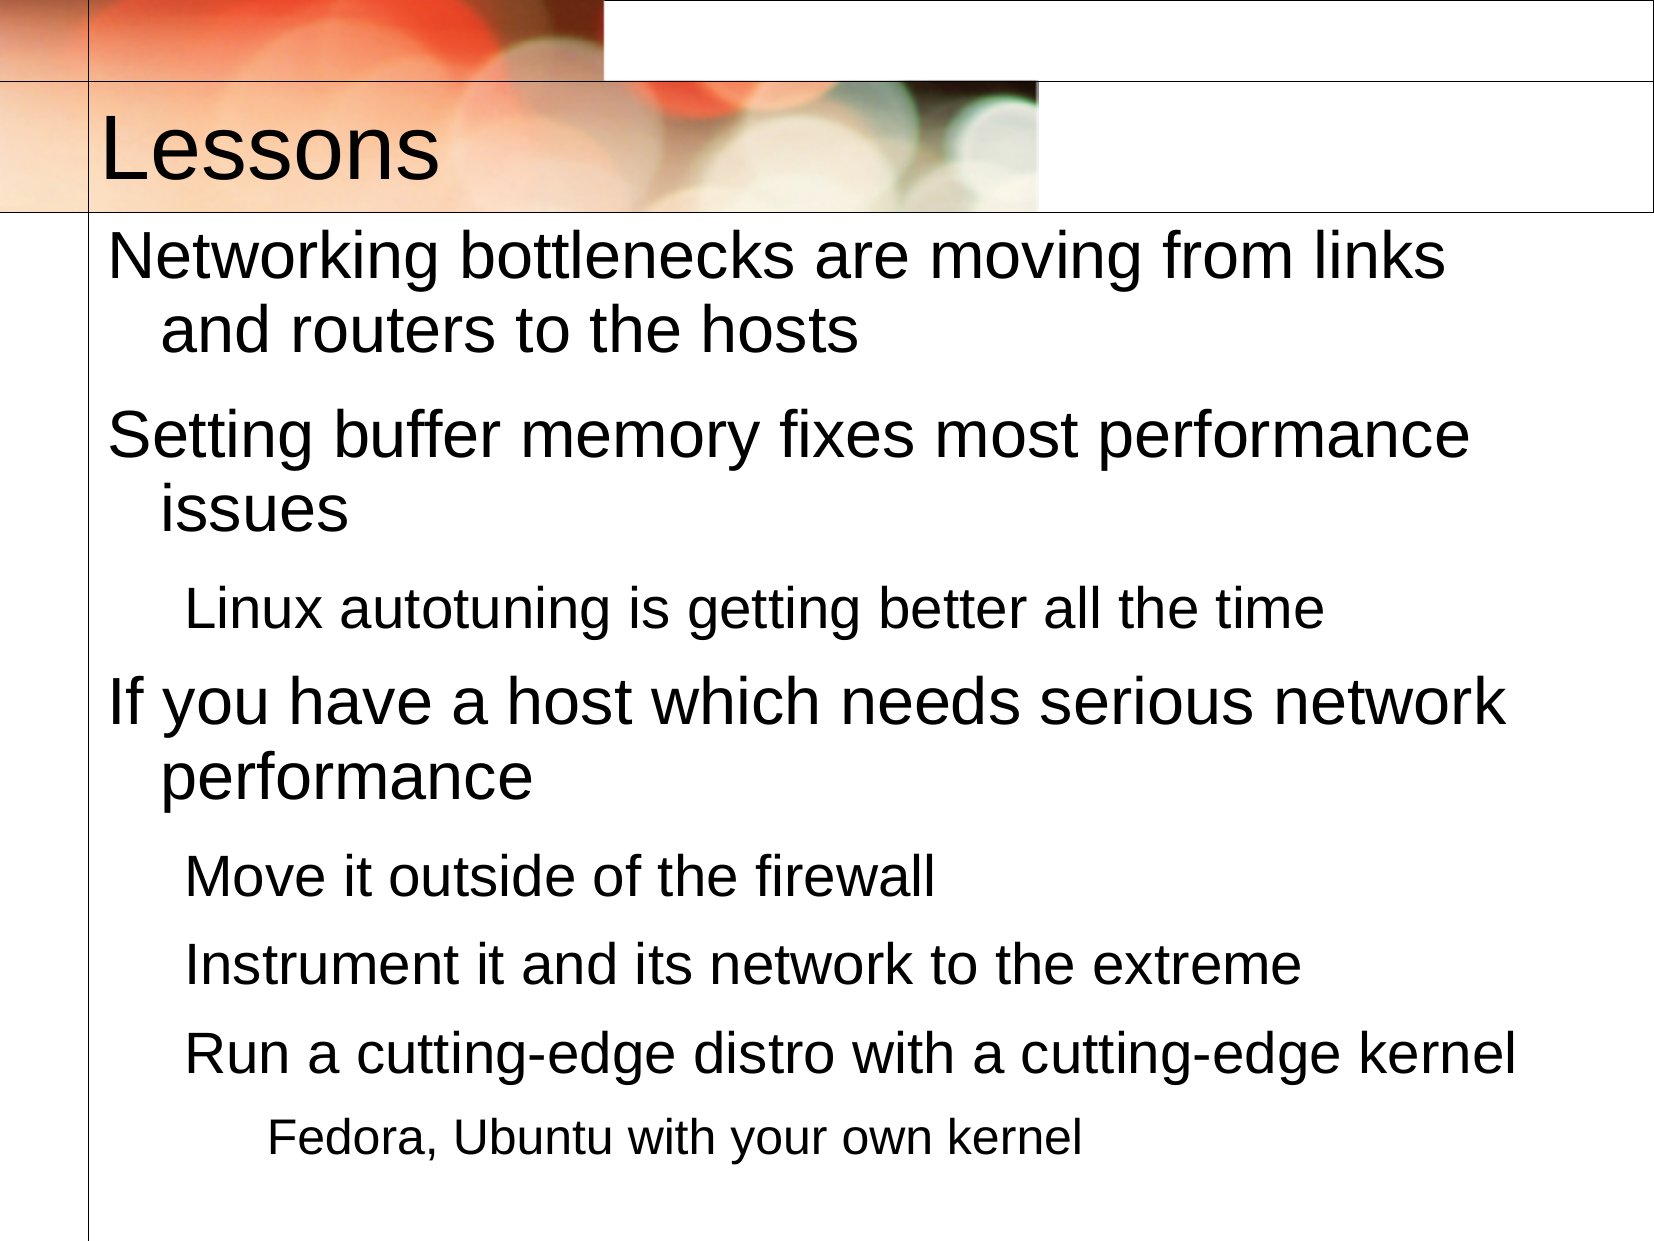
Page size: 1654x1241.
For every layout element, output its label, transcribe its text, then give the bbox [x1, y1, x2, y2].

title Lessons [100, 95, 1571, 200]
picture [89, 82, 1039, 212]
picture [0, 82, 88, 212]
picture [0, 0, 88, 81]
list Networking bottlenecks are moving from links and routers to the hosts Setting buffer memory fixes most performance issues Linux autotuning is getting better all the time If you have a host which needs serious network performance Move it outside of the firewall Instrument it and its network to the extreme Run a cutting-edge distro with a cutting-edge kernel Fedora, Ubuntu with your own kernel [89, 217, 1578, 1226]
picture [89, 0, 1039, 81]
